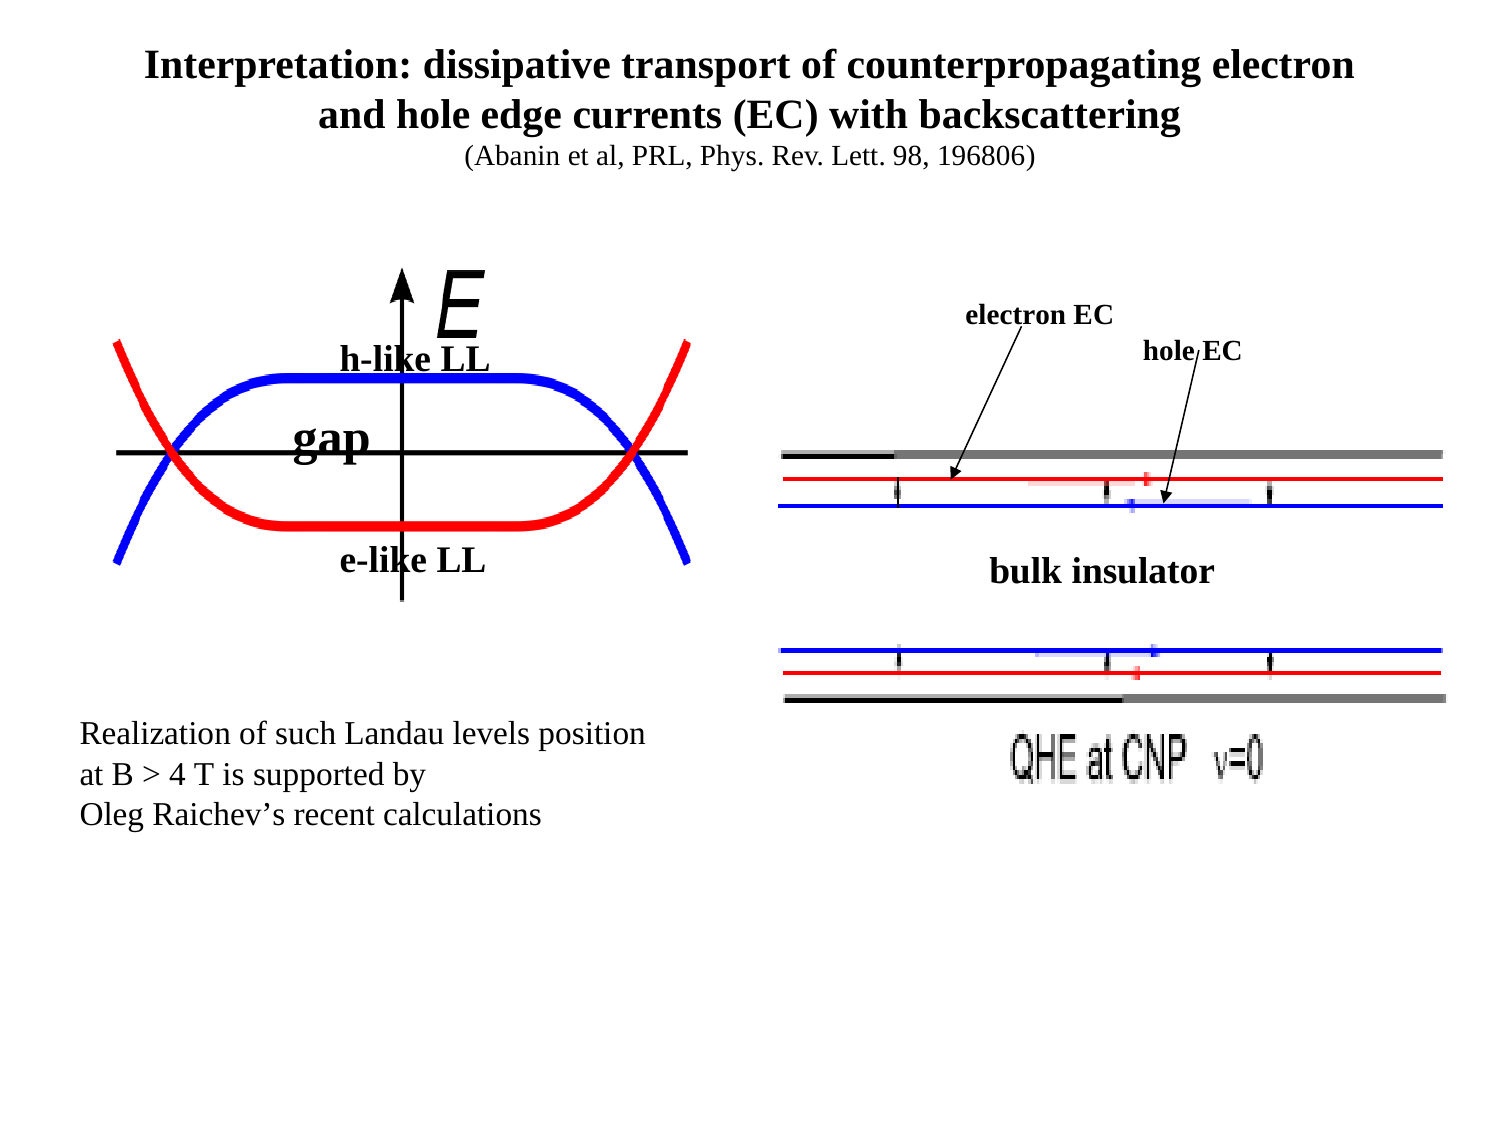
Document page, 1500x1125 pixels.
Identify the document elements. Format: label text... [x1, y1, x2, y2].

text_box gap [277, 397, 386, 473]
text_box electron EC [950, 267, 1142, 343]
text_box bulk insulator [974, 538, 1231, 600]
text_box h-like LL [324, 326, 506, 387]
text_box Realization of such Landau levels position at B > 4 T is supported by Oleg Raichev’s recent calculations [64, 704, 727, 840]
text_box e-like LL [324, 527, 502, 588]
text_box hole EC [1128, 302, 1320, 378]
picture [761, 432, 1471, 811]
text_box [112, 267, 691, 602]
title Interpretation: dissipative transport of counterpropagating electron and hole edge currents (EC) with backscattering (Abanin et al, PRL, Phys. Rev. Lett. 98, 196806) [112, 28, 1388, 280]
